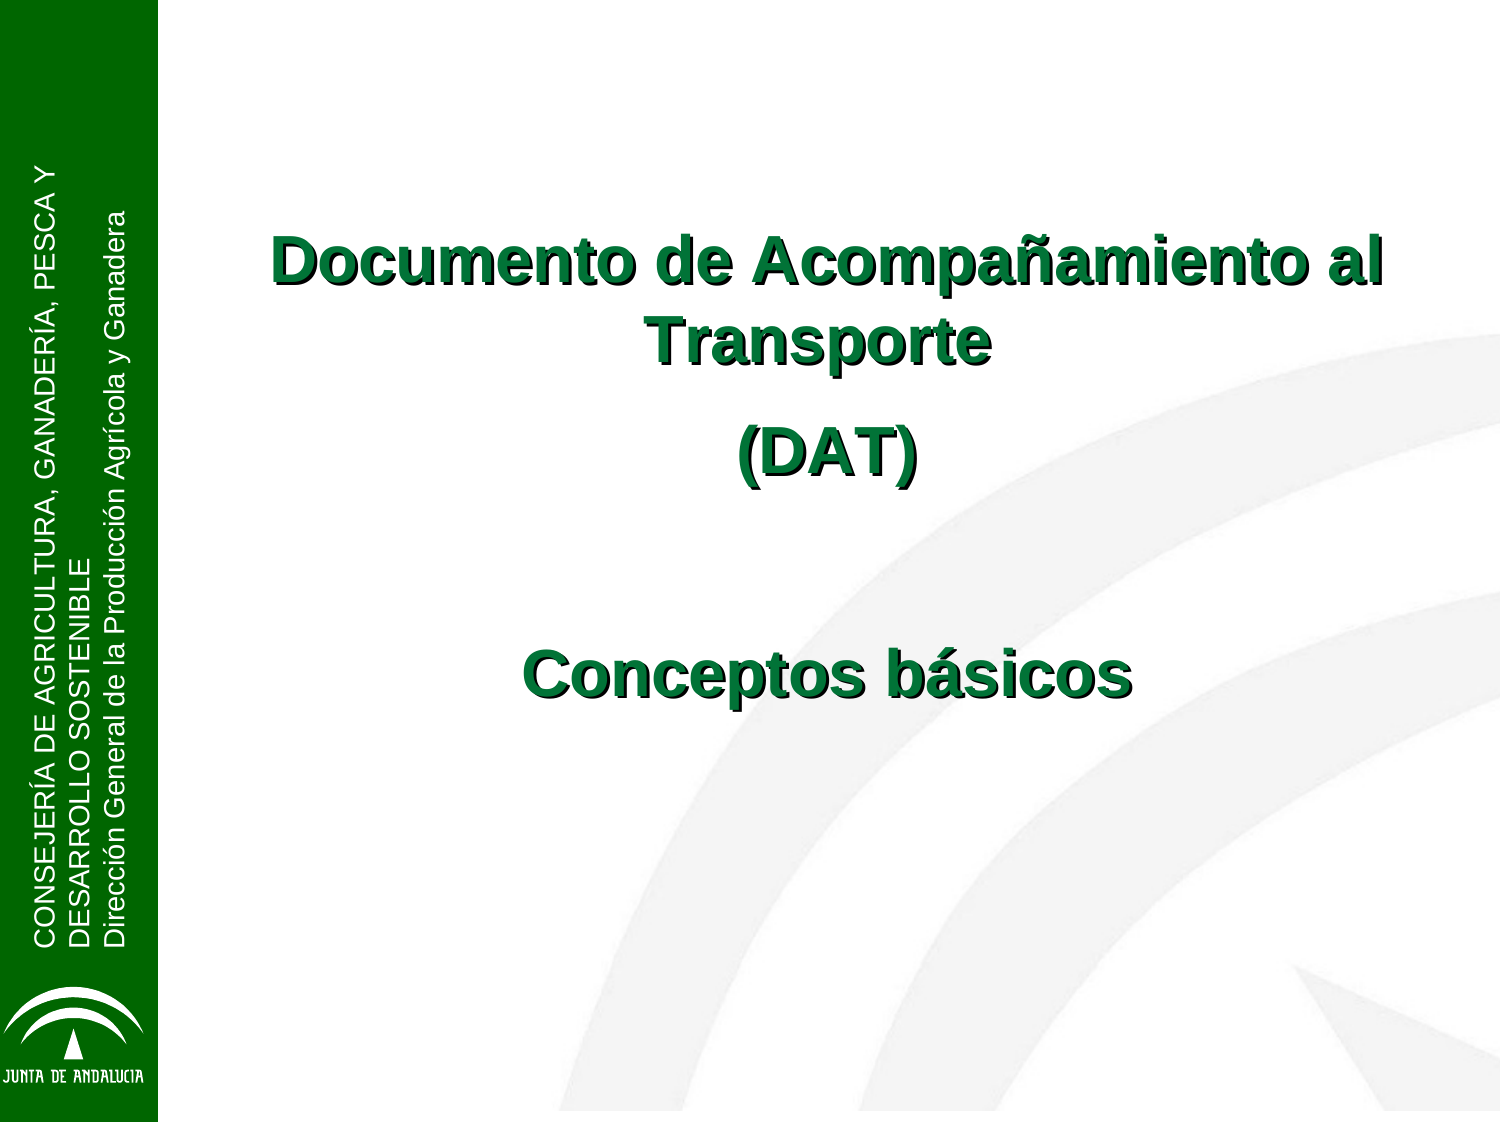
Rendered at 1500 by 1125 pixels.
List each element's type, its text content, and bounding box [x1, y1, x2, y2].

picture [425, 186, 1500, 1111]
text_box Documento de Acompañamiento al Transporte (DAT) Conceptos básicos [159, 208, 1495, 718]
